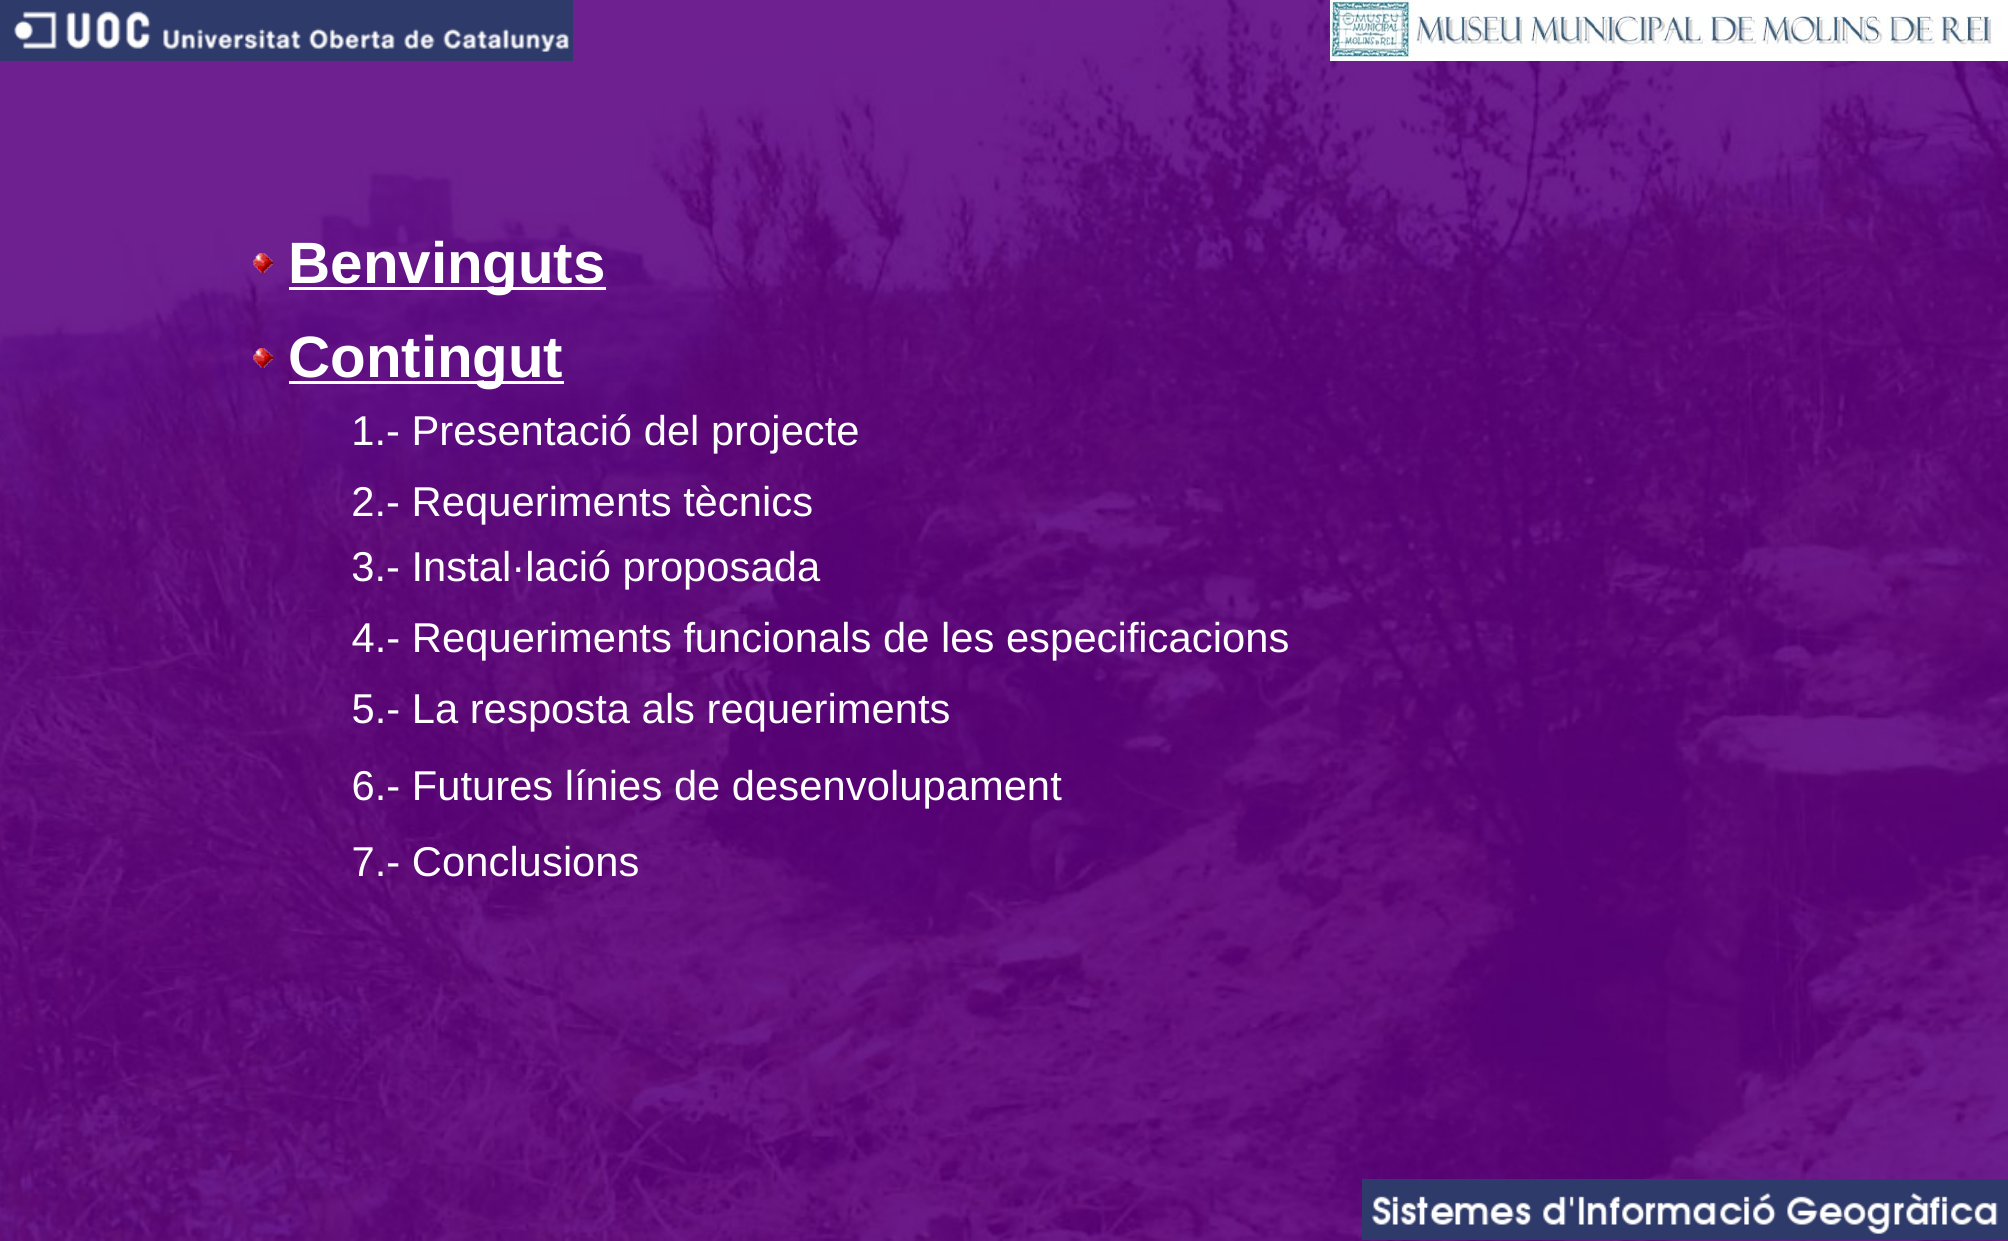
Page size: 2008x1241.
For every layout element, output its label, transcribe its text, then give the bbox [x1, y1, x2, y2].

text_box 7.- Conclusions [322, 831, 655, 893]
text_box 3.- Instal·lació proposada [321, 536, 834, 598]
text_box Contingut [239, 317, 579, 398]
text_box 4.- Requeriments funcionals de les especificacions [321, 607, 1306, 669]
picture [0, 0, 2008, 1241]
text_box 5.- La resposta als requeriments [321, 678, 966, 740]
text_box 6.- Futures línies de desenvolupament [322, 754, 1078, 817]
text_box Benvinguts [238, 223, 621, 304]
text_box 1.- Presentació del projecte [321, 400, 875, 462]
text_box 2.- Requeriments tècnics [321, 471, 829, 533]
